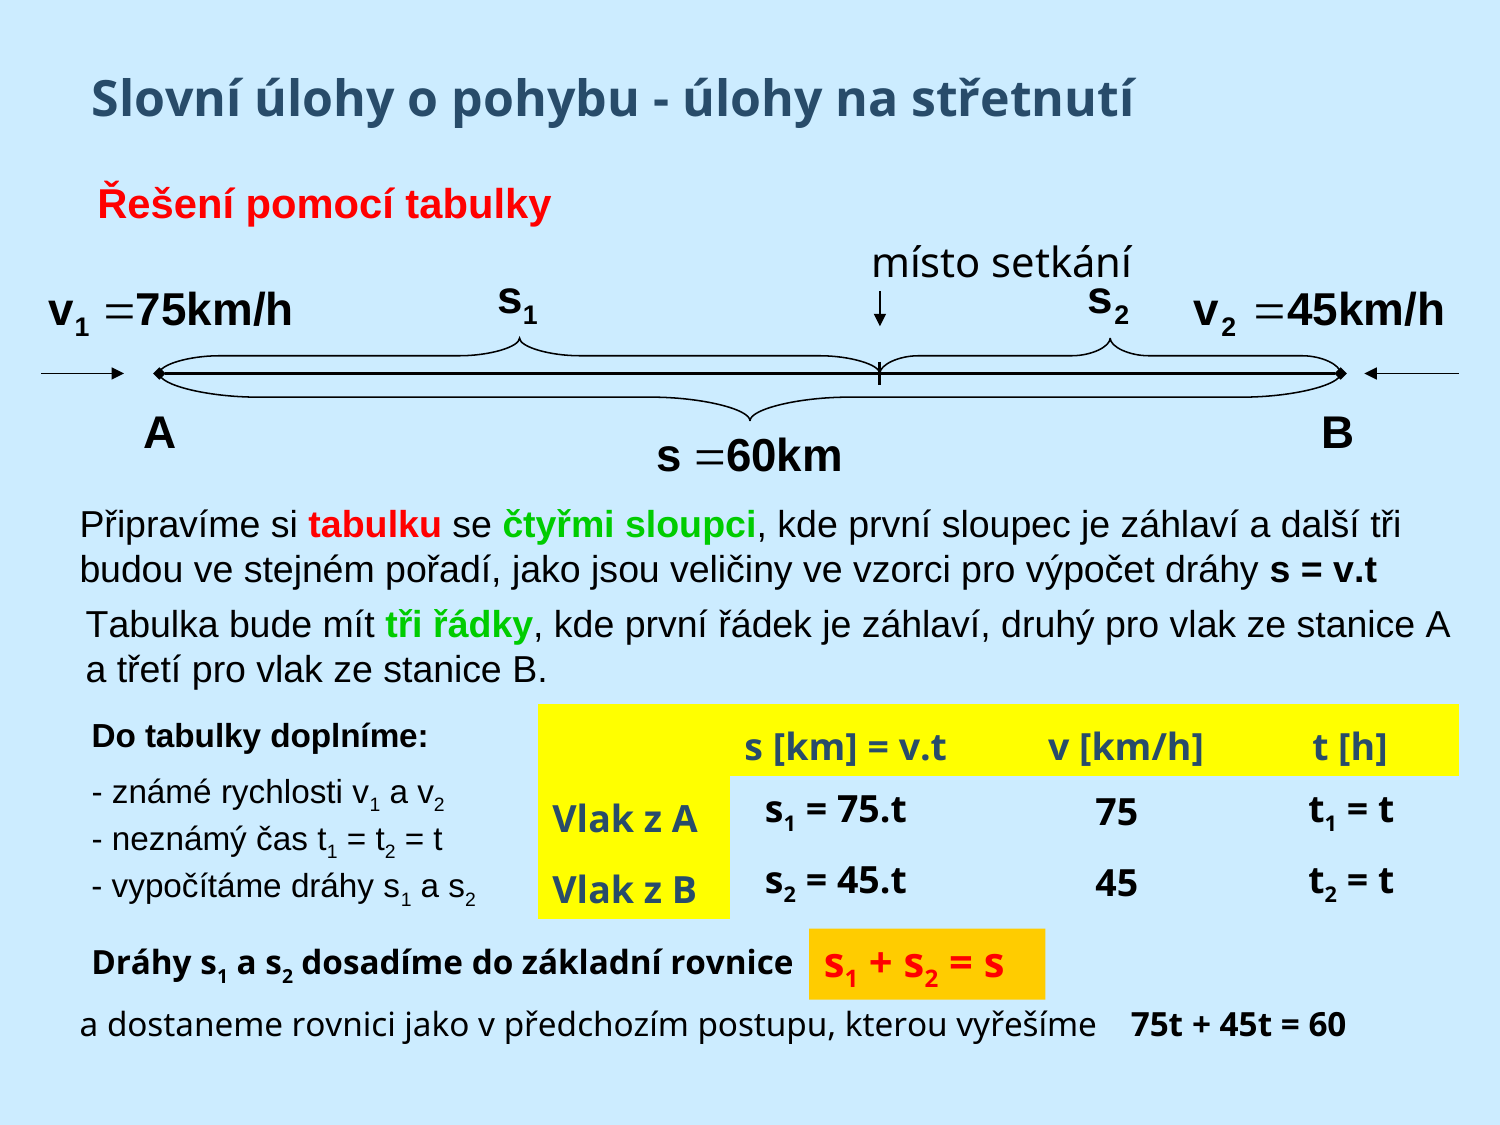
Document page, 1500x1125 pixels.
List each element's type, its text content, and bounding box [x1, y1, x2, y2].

table_cell [1152, 776, 1241, 847]
table_cell [1241, 776, 1293, 847]
text_box Řešení pomocí tabulky [82, 137, 1424, 268]
chart [649, 429, 851, 484]
table_cell [730, 847, 1011, 919]
text_box 45 [1080, 846, 1152, 917]
text_box 75 [1080, 774, 1152, 846]
text_box s1 + s2 = s [809, 928, 1046, 987]
text_box Tabulka bude mít tři řádky, kde první řádek je záhlaví, druhý pro vlak ze stanice A a třetí pro vlak ze stanice B. [70, 597, 1459, 693]
text_box Slovní úlohy o pohybu - úlohy na střetnutí [76, 42, 1424, 150]
text_box Dráhy s1 a s2 dosadíme do základní rovnice [76, 928, 786, 987]
table_cell Vlak z B [538, 847, 730, 919]
text_box - vypočítáme dráhy s1 a s2 [76, 857, 514, 917]
chart [1080, 291, 1138, 333]
table_header v [km/h] [1011, 704, 1241, 776]
table_cell [1011, 776, 1080, 847]
text_box Připravíme si tabulku se čtyřmi sloupci, kde první sloupec je záhlaví a další tři budou ve stejném pořadí, jako jsou veličiny ve vzorci pro výpočet dráhy s = v.t [64, 491, 1424, 598]
table_cell [1241, 847, 1459, 919]
text_box s2 = 45.t [750, 846, 951, 918]
chart [1187, 279, 1455, 345]
text_box 75t + 45t = 60 [1116, 987, 1376, 1059]
text_box místo setkání [856, 231, 1140, 291]
table_header s [km] = v.t [730, 704, 1011, 776]
text_box s1 = 75.t [750, 774, 951, 846]
text_box t2 = t [1293, 846, 1412, 917]
table_cell Vlak z A [538, 776, 730, 847]
text_box t1 = t [1293, 774, 1412, 846]
table_cell [951, 776, 1011, 847]
chart [135, 406, 186, 457]
chart [490, 267, 544, 333]
text_box - známé rychlosti v1 a v2 [76, 763, 443, 810]
table_header [538, 704, 730, 776]
table_header t [h] [1241, 704, 1459, 776]
text_box - neznámý čas t1 = t2 = t [76, 810, 491, 857]
text_box Do tabulky doplníme: [76, 704, 443, 763]
table_cell [1011, 847, 1241, 919]
chart [1316, 406, 1363, 457]
table_cell [730, 776, 750, 847]
text_box a dostaneme rovnici jako v předchozím postupu, kterou vyřešíme [64, 987, 1081, 1059]
chart [41, 279, 301, 345]
table_cell [1412, 776, 1459, 847]
